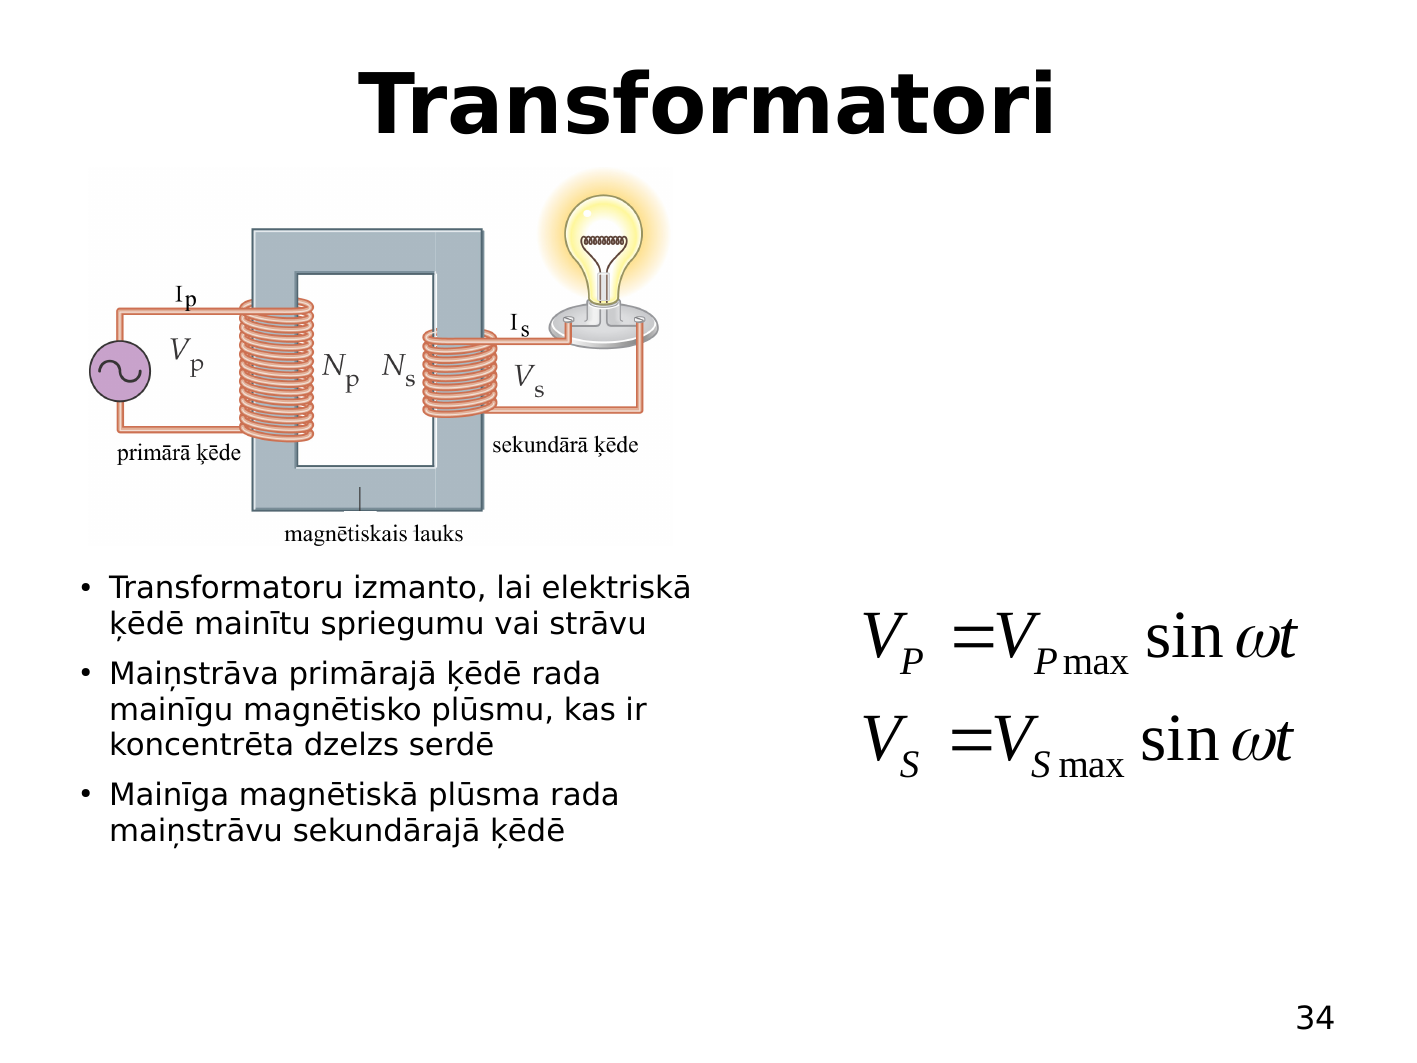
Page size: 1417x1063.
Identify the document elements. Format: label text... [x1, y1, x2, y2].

list Transformatoru izmanto, lai elektriskā ķēdē mainītu spriegumu vai strāvu Maiņstrāva primārajā ķēdē rada mainīgu magnētisko plūsmu, kas ir koncentrēta dzelzs serdē Mainīga magnētiskā plūsma rada maiņstrāvu sekundārajā ķēdē [70, 570, 693, 865]
picture [88, 167, 673, 546]
title Transformatori [70, 42, 1346, 168]
chart [856, 590, 1313, 794]
